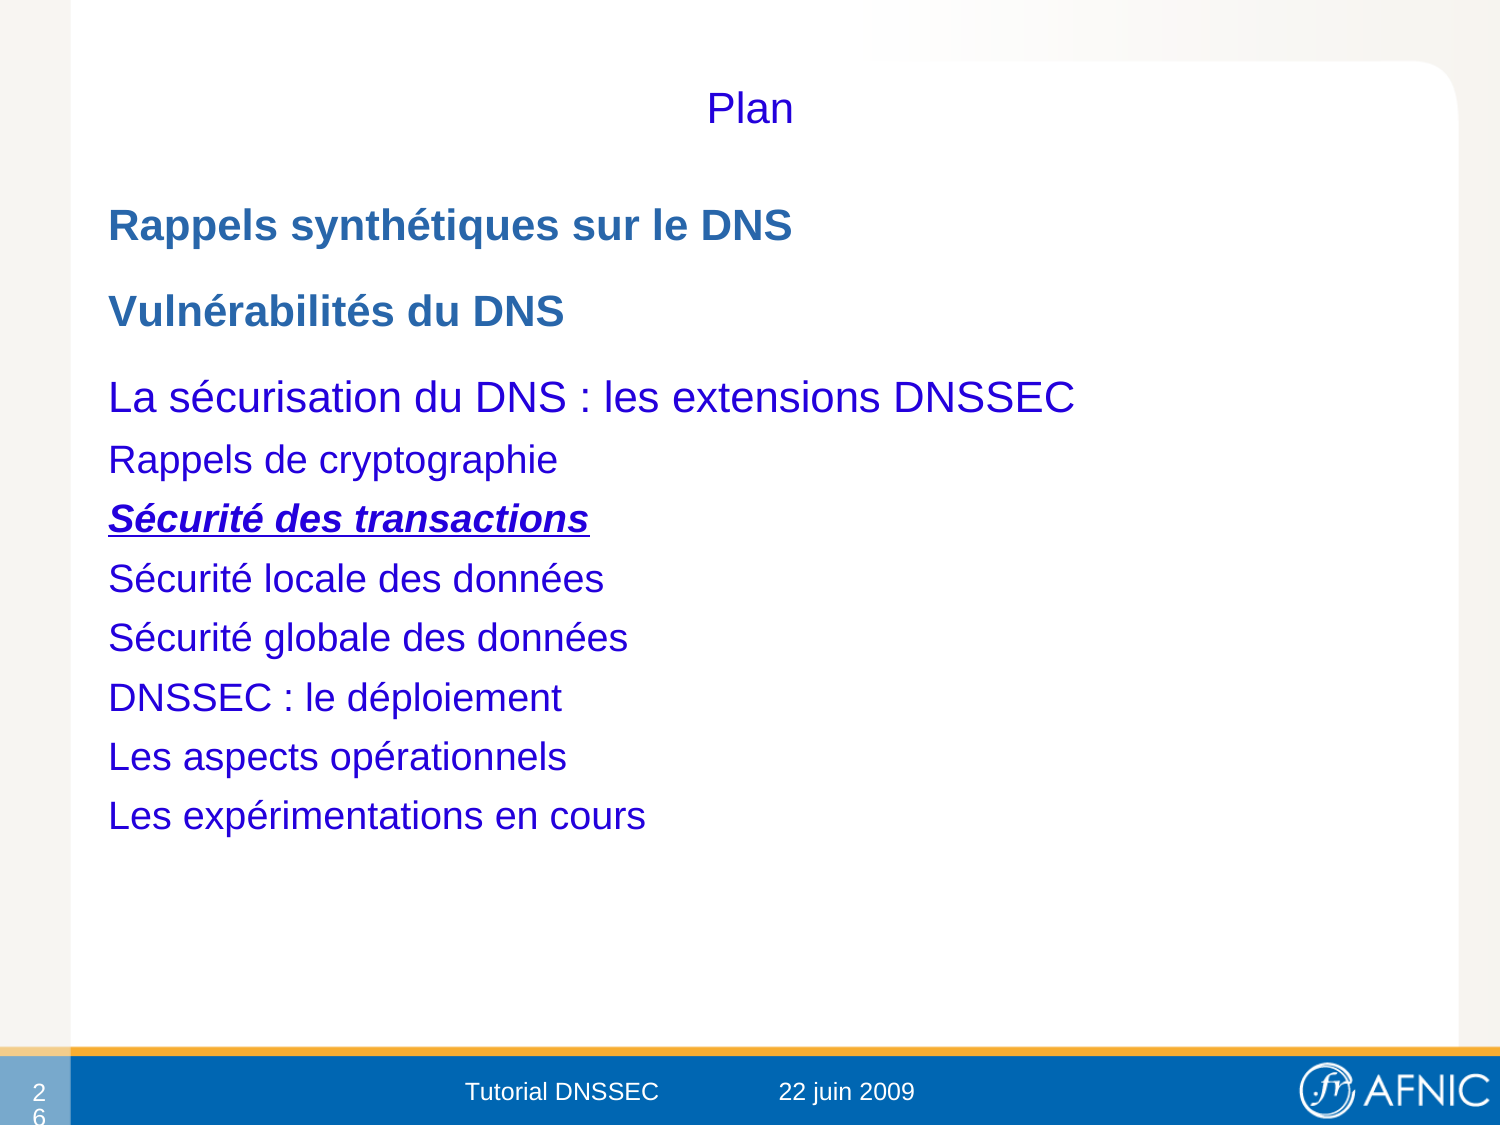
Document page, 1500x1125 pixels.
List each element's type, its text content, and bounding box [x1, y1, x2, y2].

picture [0, 0, 1500, 1125]
title Plan [110, 19, 1391, 192]
picture [36, 1117, 43, 1124]
list Rappels synthétiques sur le DNS Vulnérabilités du DNS La sécurisation du DNS : les extensions DNSSEC Rappels de cryptographie Sécurité des transactions Sécurité locale des données Sécurité globale des données DNSSEC : le déploiement Les aspects opérationnels Les expérimentations en cours [108, 192, 1428, 993]
